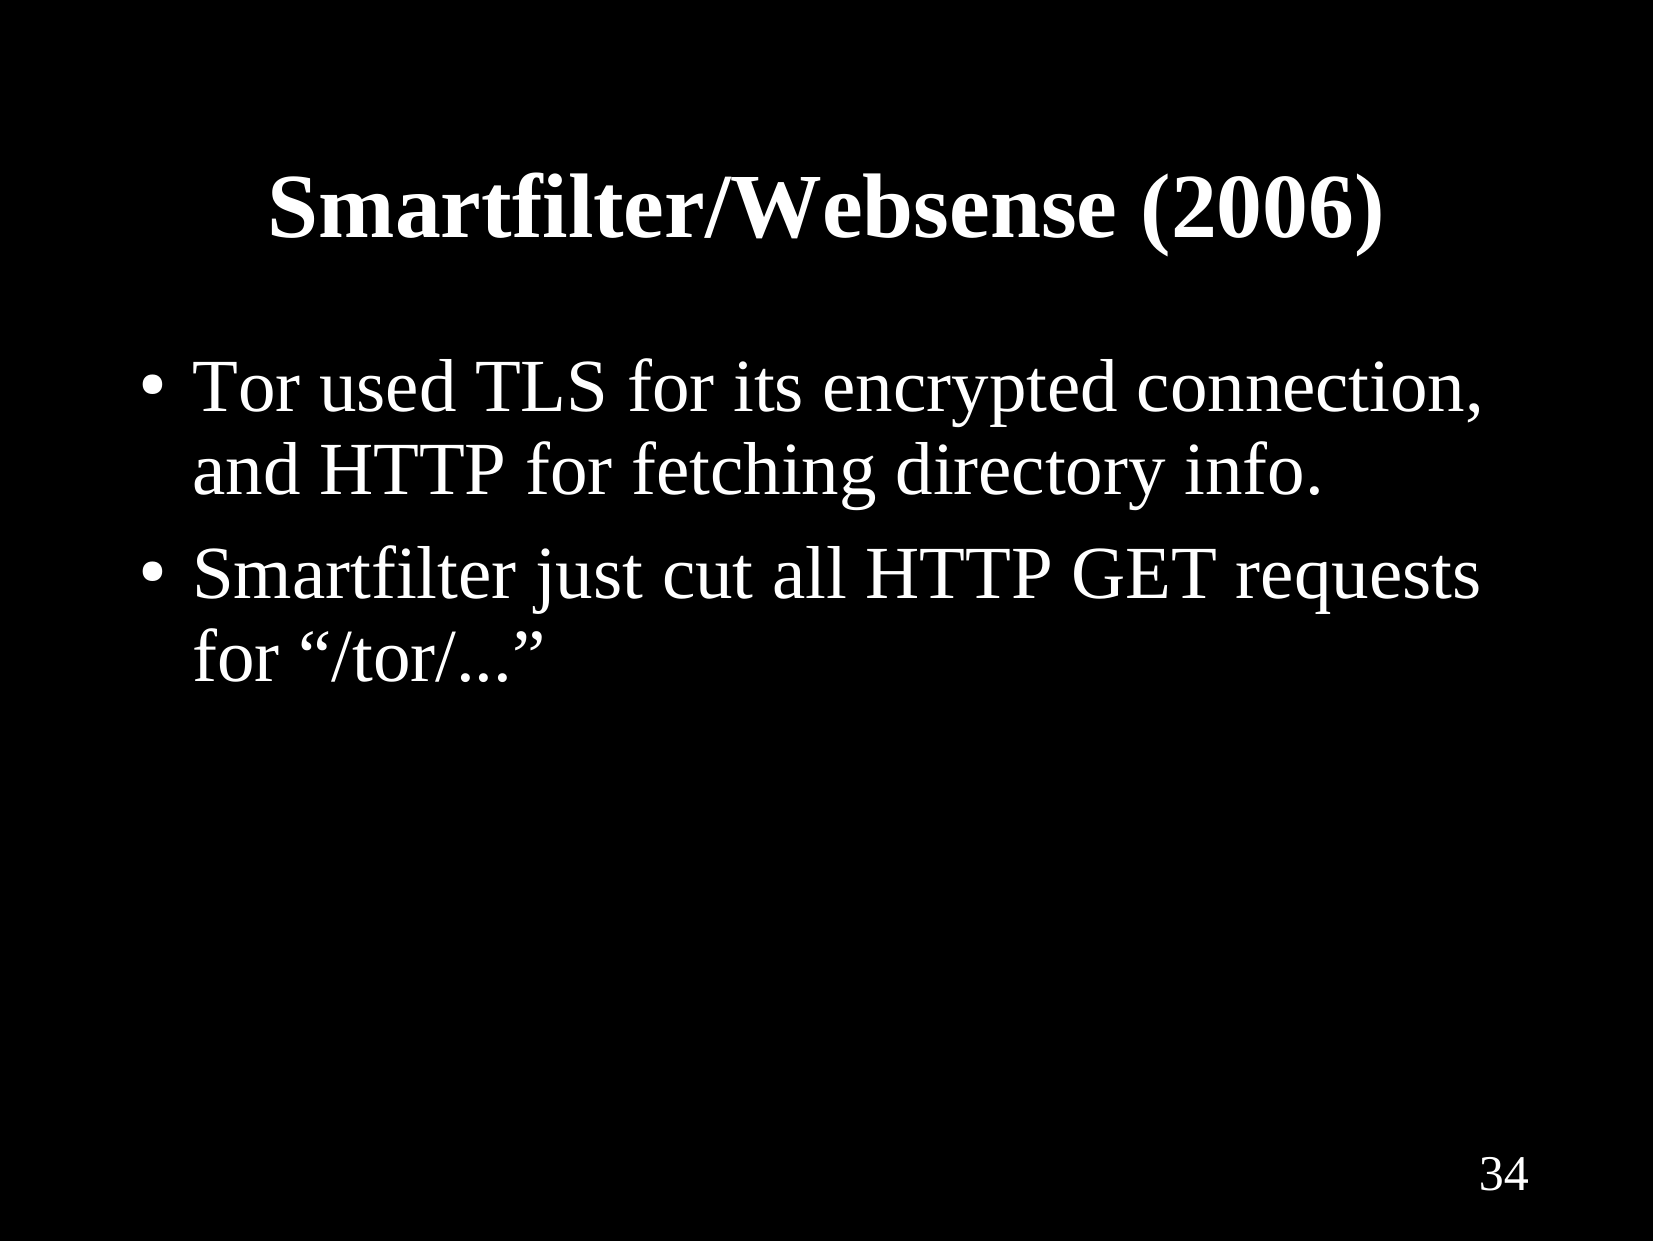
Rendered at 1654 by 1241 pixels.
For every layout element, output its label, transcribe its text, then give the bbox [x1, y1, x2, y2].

title Smartfilter/Websense (2006) [121, 102, 1534, 311]
list Tor used TLS for its encrypted connection, and HTTP for fetching directory info. Smartfilter just cut all HTTP GET requests for “/tor/...” [121, 344, 1534, 1127]
